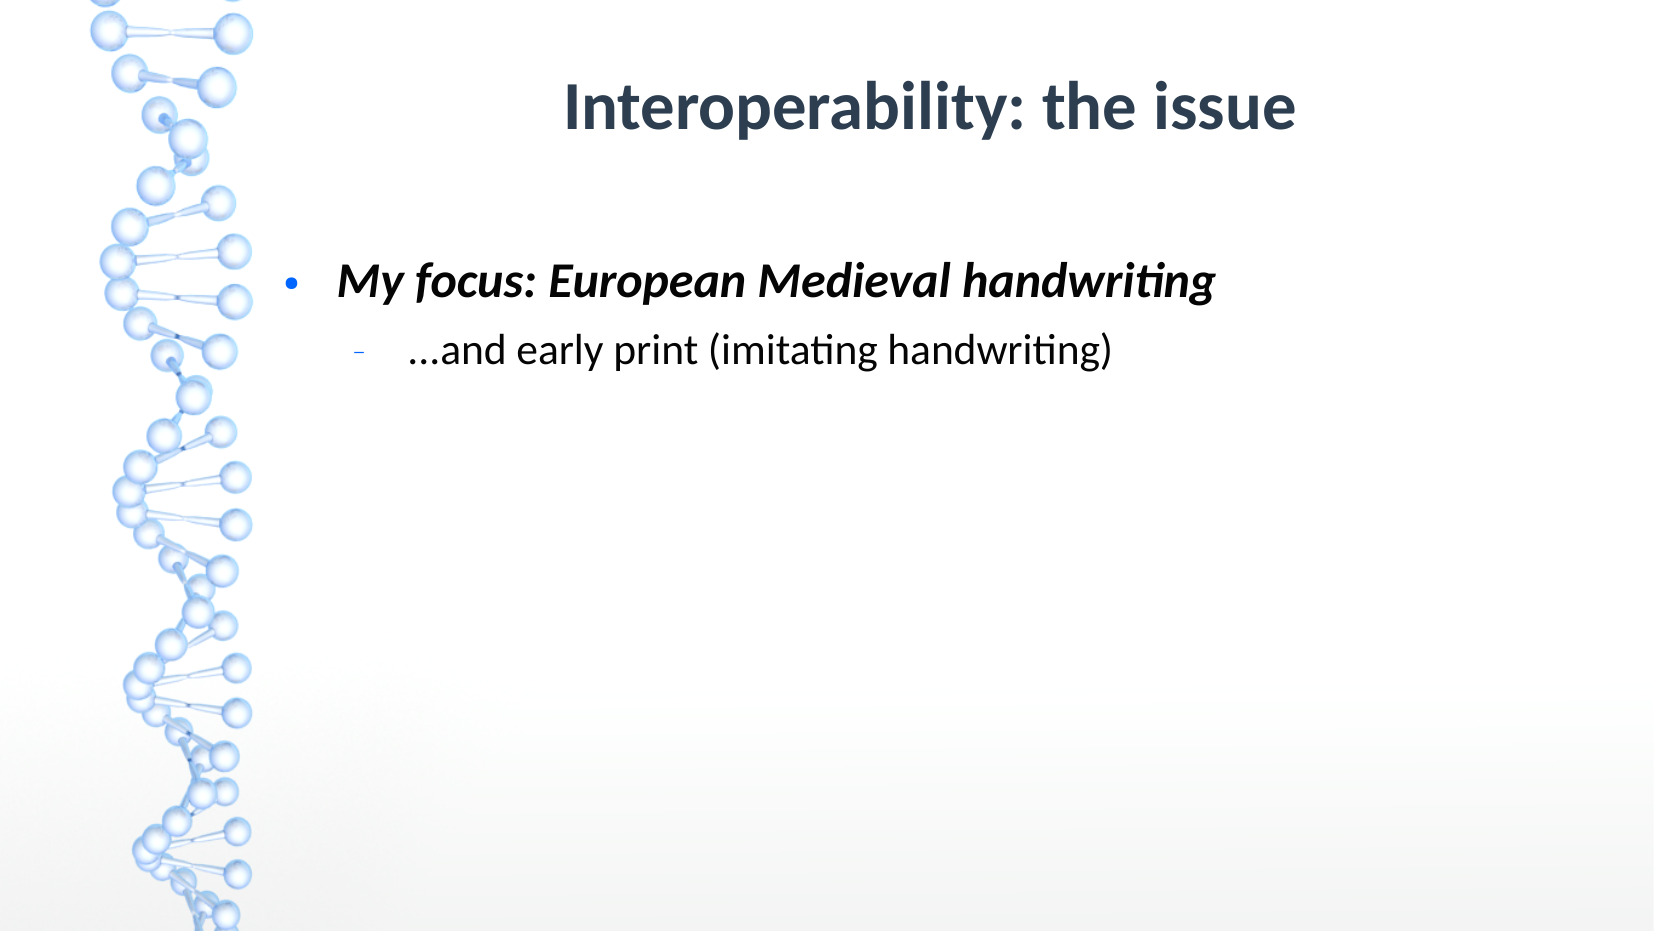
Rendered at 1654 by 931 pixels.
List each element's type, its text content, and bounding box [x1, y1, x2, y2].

picture [0, 0, 1654, 931]
list My focus: European Medieval handwriting ...and early print (imitating handwriting) [265, 259, 1595, 876]
title Interoperability: the issue [265, 35, 1595, 189]
